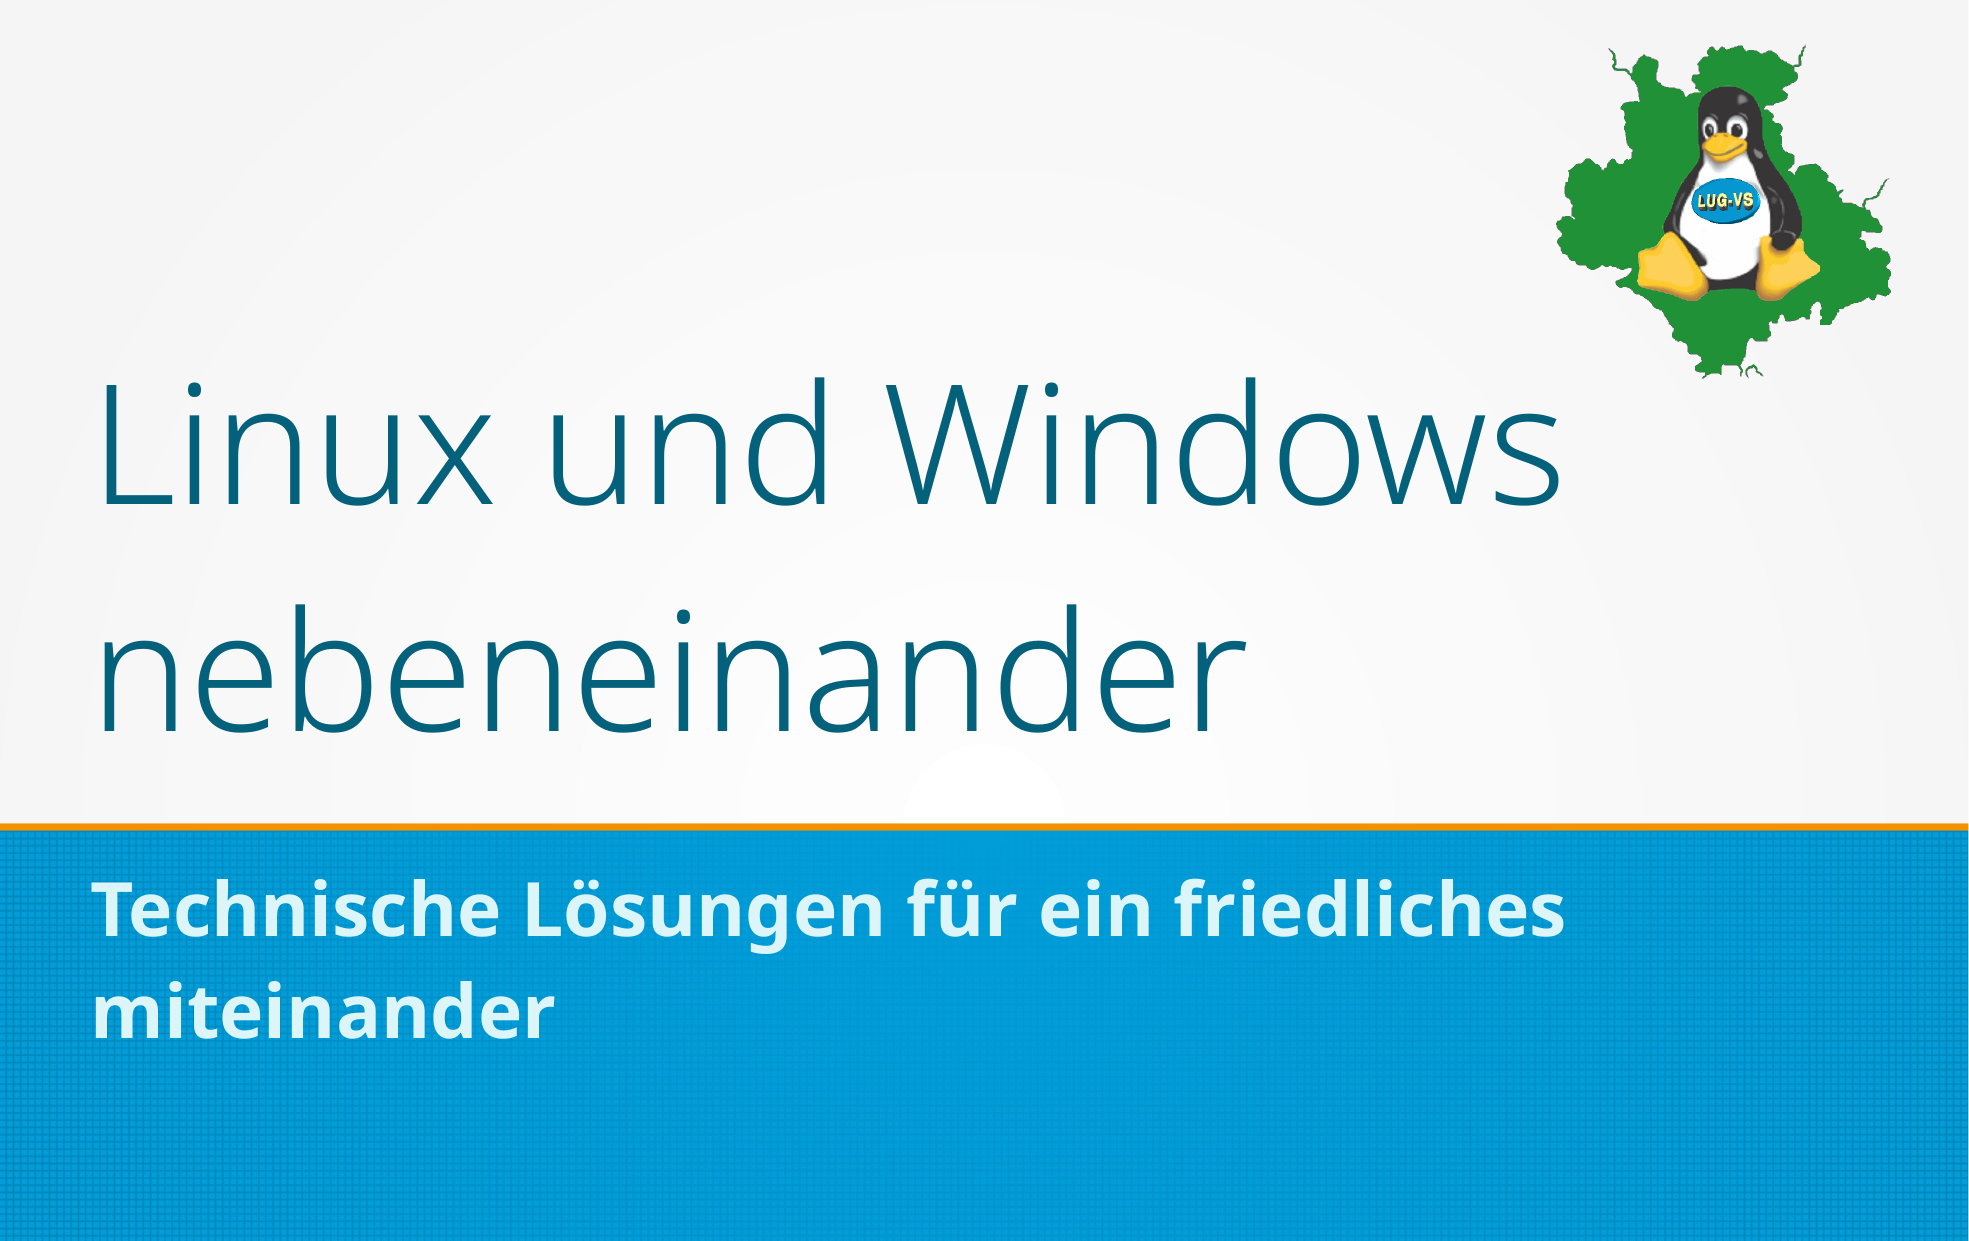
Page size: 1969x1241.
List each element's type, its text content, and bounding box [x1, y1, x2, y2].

title Linux und Windows nebeneinander [90, 49, 1862, 781]
subtitle Technische Lösungen für ein friedliches miteinander [90, 855, 1861, 1111]
picture [0, 0, 1969, 830]
